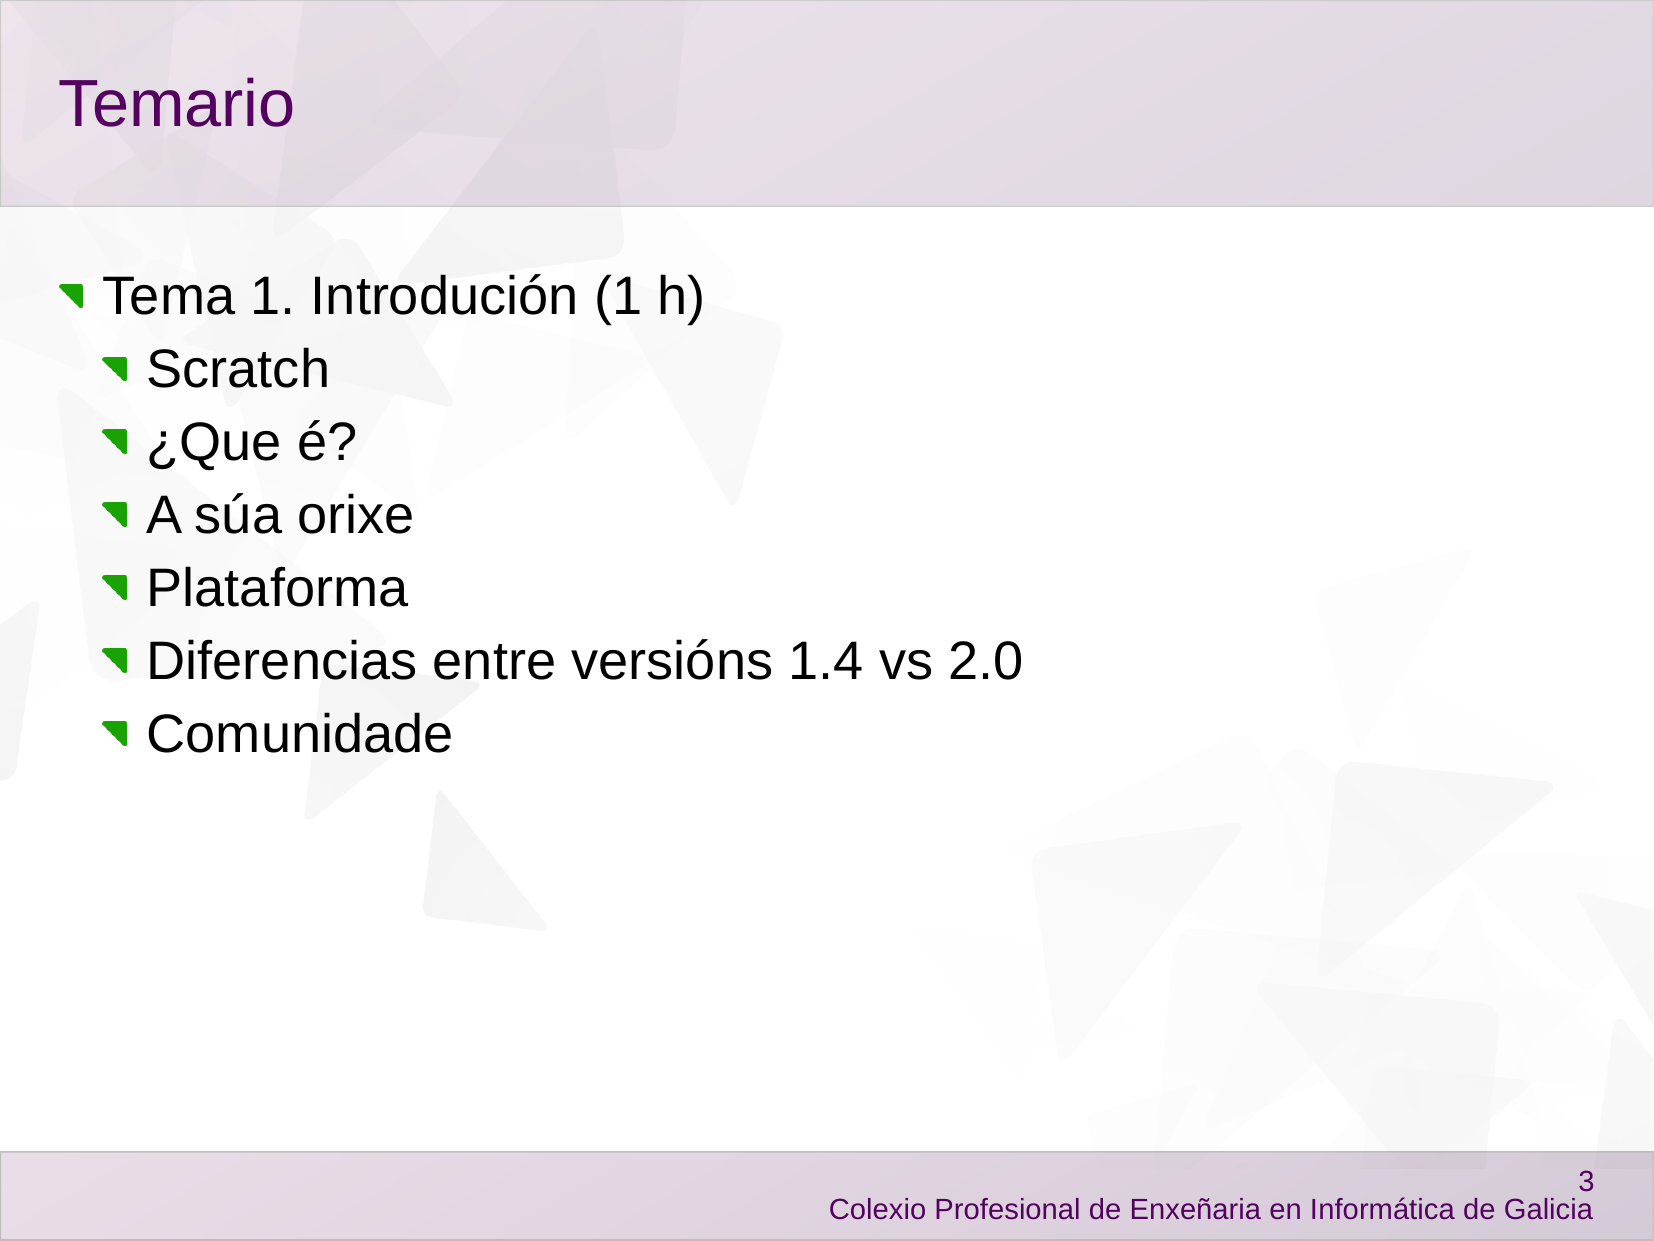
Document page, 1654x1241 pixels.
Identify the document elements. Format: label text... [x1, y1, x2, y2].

picture [0, 0, 783, 931]
list Tema 1. Introdución (1 h) Scratch ¿Que é? A súa orixe Plataforma Diferencias entre versións 1.4 vs 2.0 Comunidade [59, 265, 1595, 986]
title Temario [59, 29, 1595, 178]
picture [915, 548, 1654, 1169]
